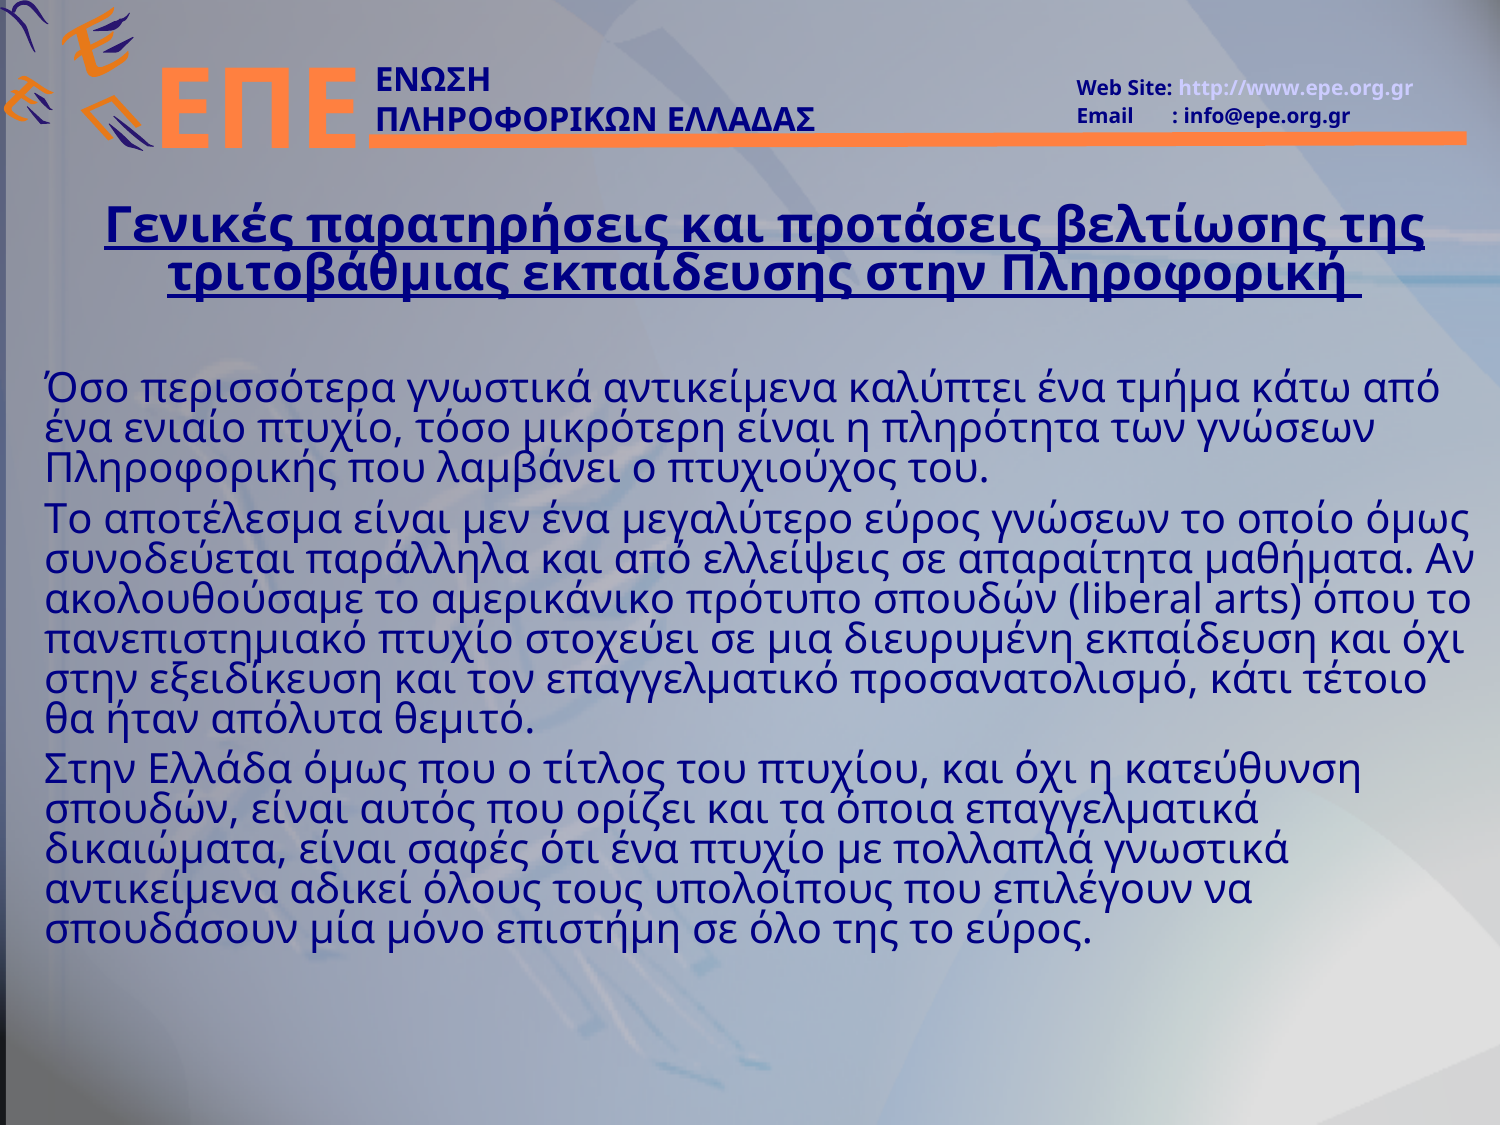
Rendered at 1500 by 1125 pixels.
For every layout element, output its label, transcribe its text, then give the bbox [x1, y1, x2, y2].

list Γενικές παρατηρήσεις και προτάσεις βελτίωσης της τριτοβάθμιας εκπαίδευσης στην Πληροφορική Όσο περισσότερα γνωστικά αντικείμενα καλύπτει ένα τμήμα κάτω από ένα ενιαίο πτυχίο, τόσο μικρότερη είναι η πληρότητα των γνώσεων Πληροφορικής που λαμβάνει ο πτυχιούχος του. Το αποτέλεσμα είναι μεν ένα μεγαλύτερο εύρος γνώσεων το οποίο όμως συνοδεύεται παράλληλα και από ελλείψεις σε απαραίτητα μαθήματα. Αν ακολουθούσαμε το αμερικάνικο πρότυπο σπουδών (liberal arts) όπου το πανεπιστημιακό πτυχίο στοχεύει σε μια διευρυμένη εκπαίδευση και όχι στην εξειδίκευση και τον επαγγελματικό προσανατολισμό, κάτι τέτοιο θα ήταν απόλυτα θεμιτό. Στην Ελλάδα όμως που ο τίτλος του πτυχίου, και όχι η κατεύθυνση σπουδών, είναι αυτός που ορίζει και τα όποια επαγγελματικά δικαιώματα, είναι σαφές ότι ένα πτυχίο με πολλαπλά γνωστικά αντικείμενα αδικεί όλους τους υπολοίπους που επιλέγουν να σπουδάσουν μία μόνο επιστήμη σε όλο της το εύρος. [29, 196, 1500, 1083]
